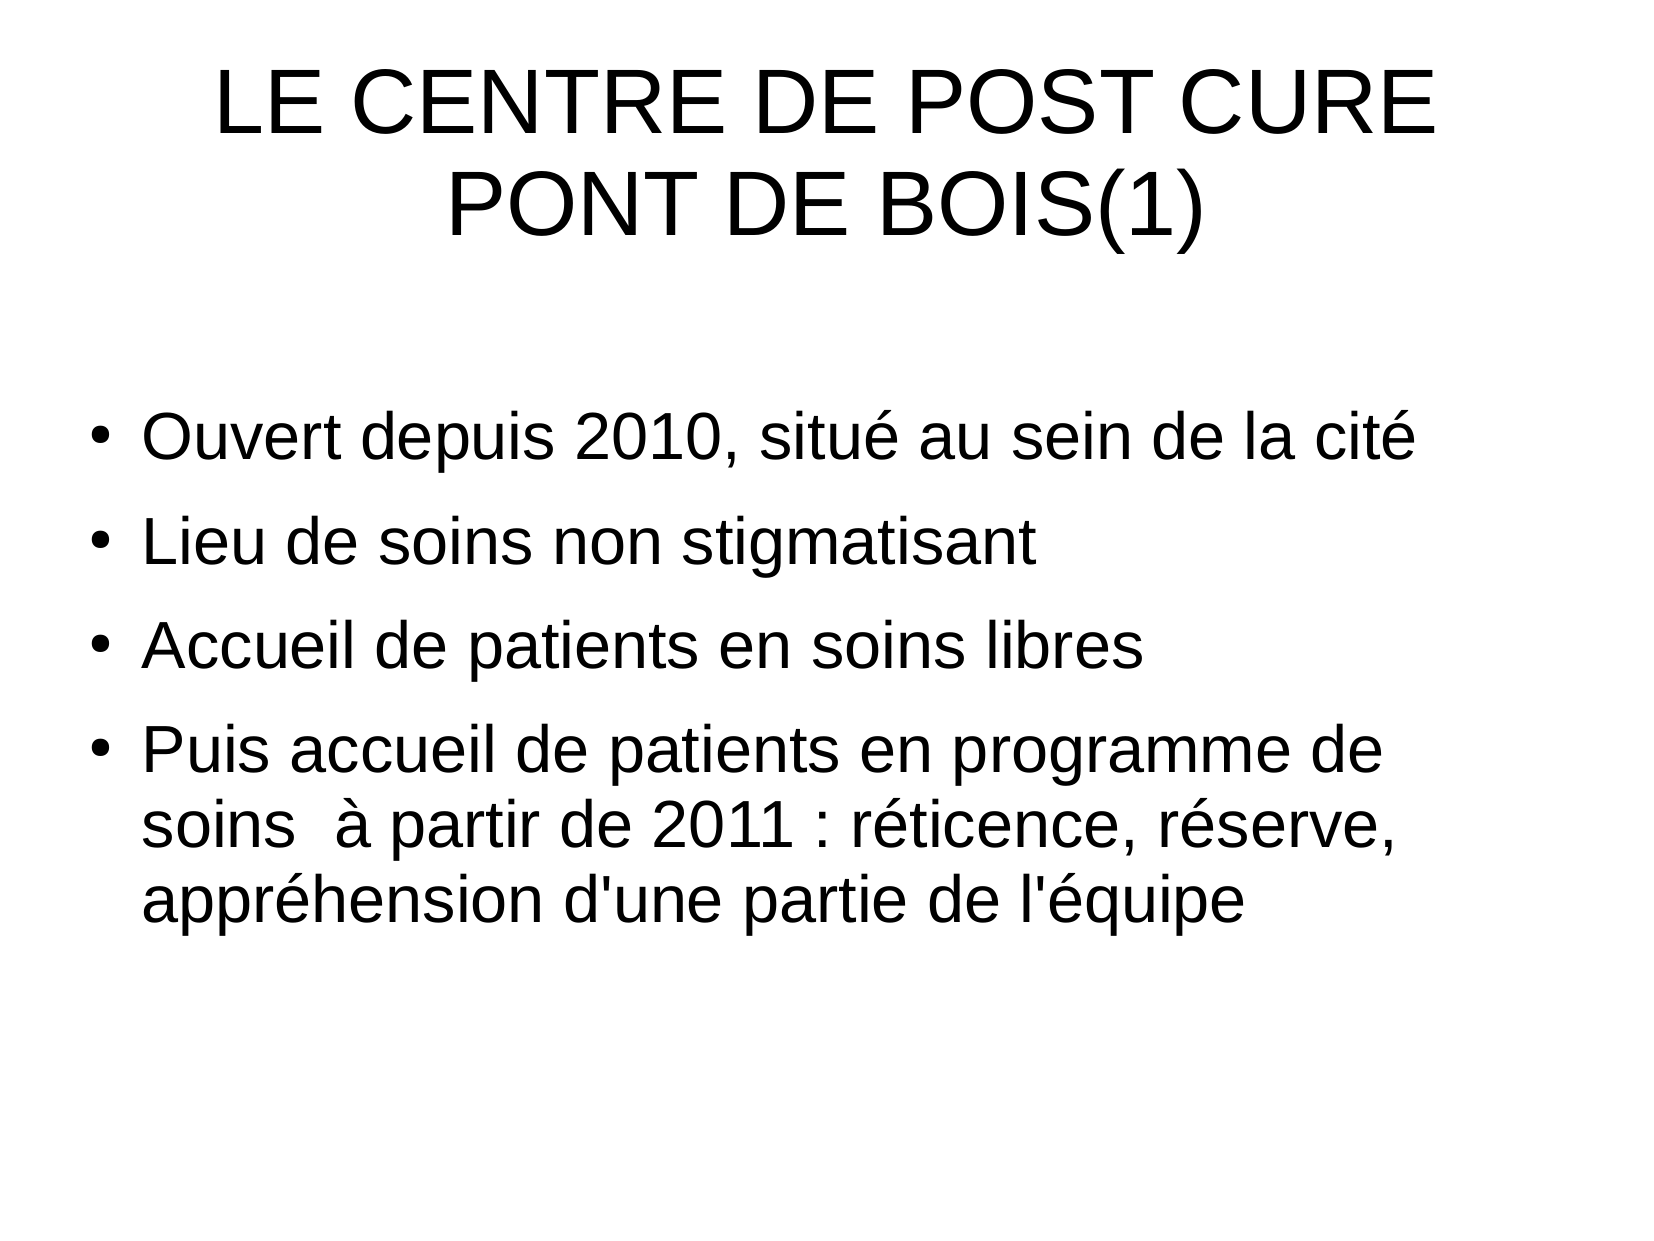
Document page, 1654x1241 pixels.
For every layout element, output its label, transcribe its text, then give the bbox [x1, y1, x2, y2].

list Ouvert depuis 2010, situé au sein de la cité Lieu de soins non stigmatisant Accueil de patients en soins libres Puis accueil de patients en programme de soins à partir de 2011 : réticence, réserve, appréhension d'une partie de l'équipe [70, 295, 1559, 1144]
title LE CENTRE DE POST CURE PONT DE BOIS(1) [82, 49, 1571, 257]
